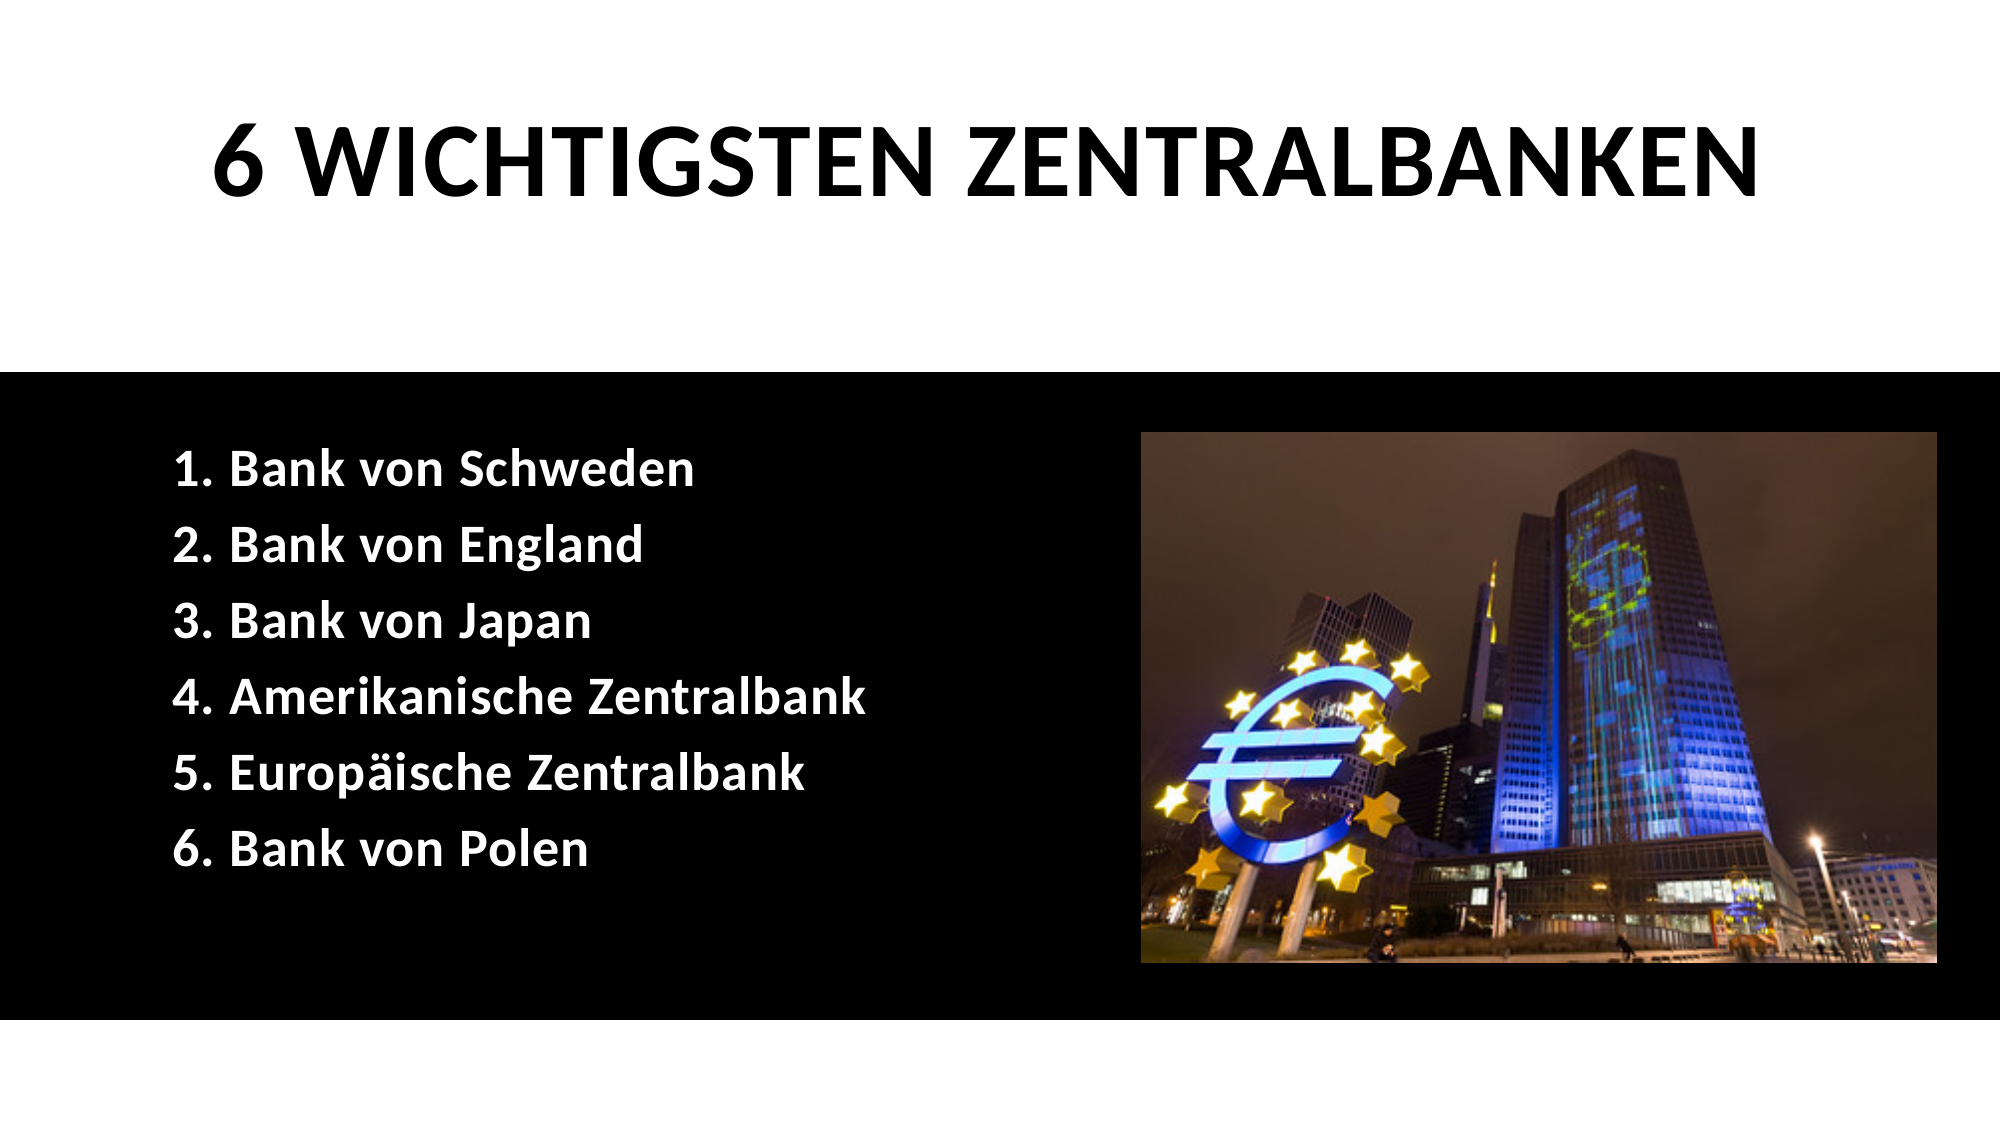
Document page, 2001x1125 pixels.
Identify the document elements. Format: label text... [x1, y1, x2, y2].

title 6 wichtigsten Zentralbanken [196, 86, 1882, 366]
picture [1141, 432, 1937, 964]
list 1. Bank von Schweden 2. Bank von England 3. Bank von Japan 4. Amerikanische Zentralbank 5. Europäische Zentralbank 6. Bank von Polen [157, 424, 1177, 969]
text_box [0, 0, 2000, 1125]
